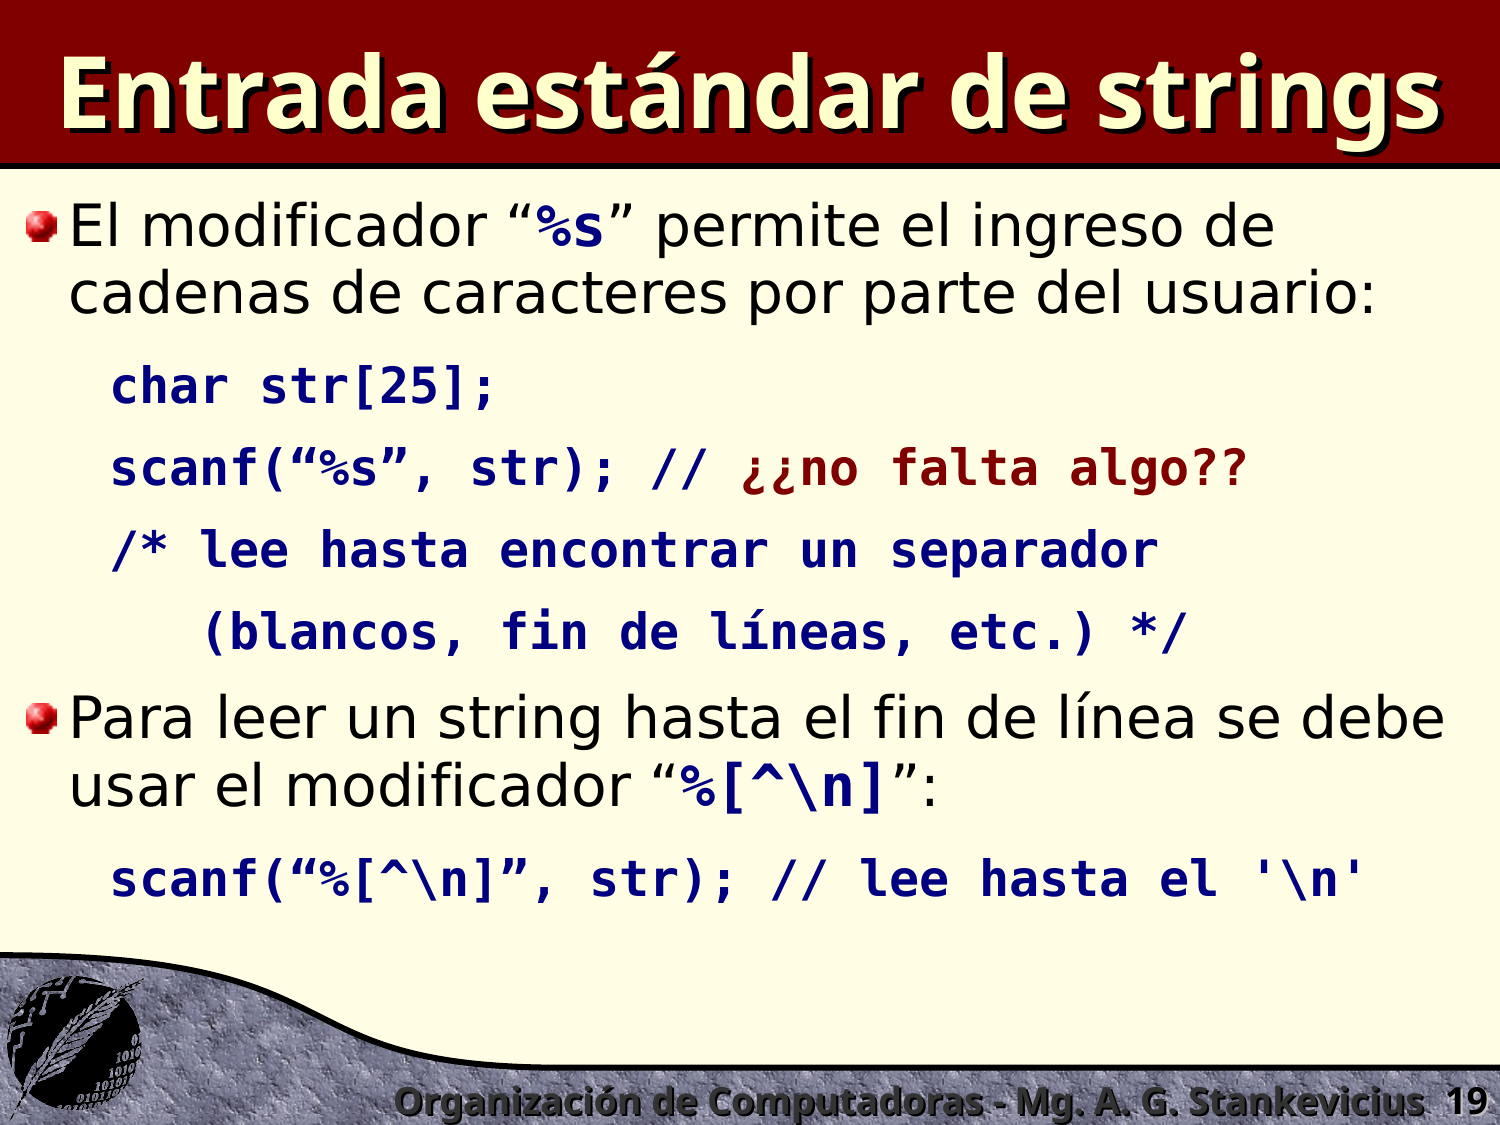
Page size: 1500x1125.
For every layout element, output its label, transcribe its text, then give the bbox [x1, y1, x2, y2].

title Entrada estándar de strings [15, 5, 1485, 160]
picture [0, 959, 1500, 1125]
picture [802, 1100, 806, 1110]
picture [448, 1100, 455, 1110]
picture [1058, 1100, 1065, 1110]
list El modificador “%s” permite el ingreso de cadenas de caracteres por parte del usuario: char str[25]; scanf(“%s”, str); // ¿¿no falta algo?? /* lee hasta encontrar un separador (blancos, fin de líneas, etc.) */ Para leer un string hasta el fin de línea se debe usar el modificador “%[^\n]”: scanf(“%[^\n]”, str); // lee hasta el '\n' [11, 192, 1486, 935]
